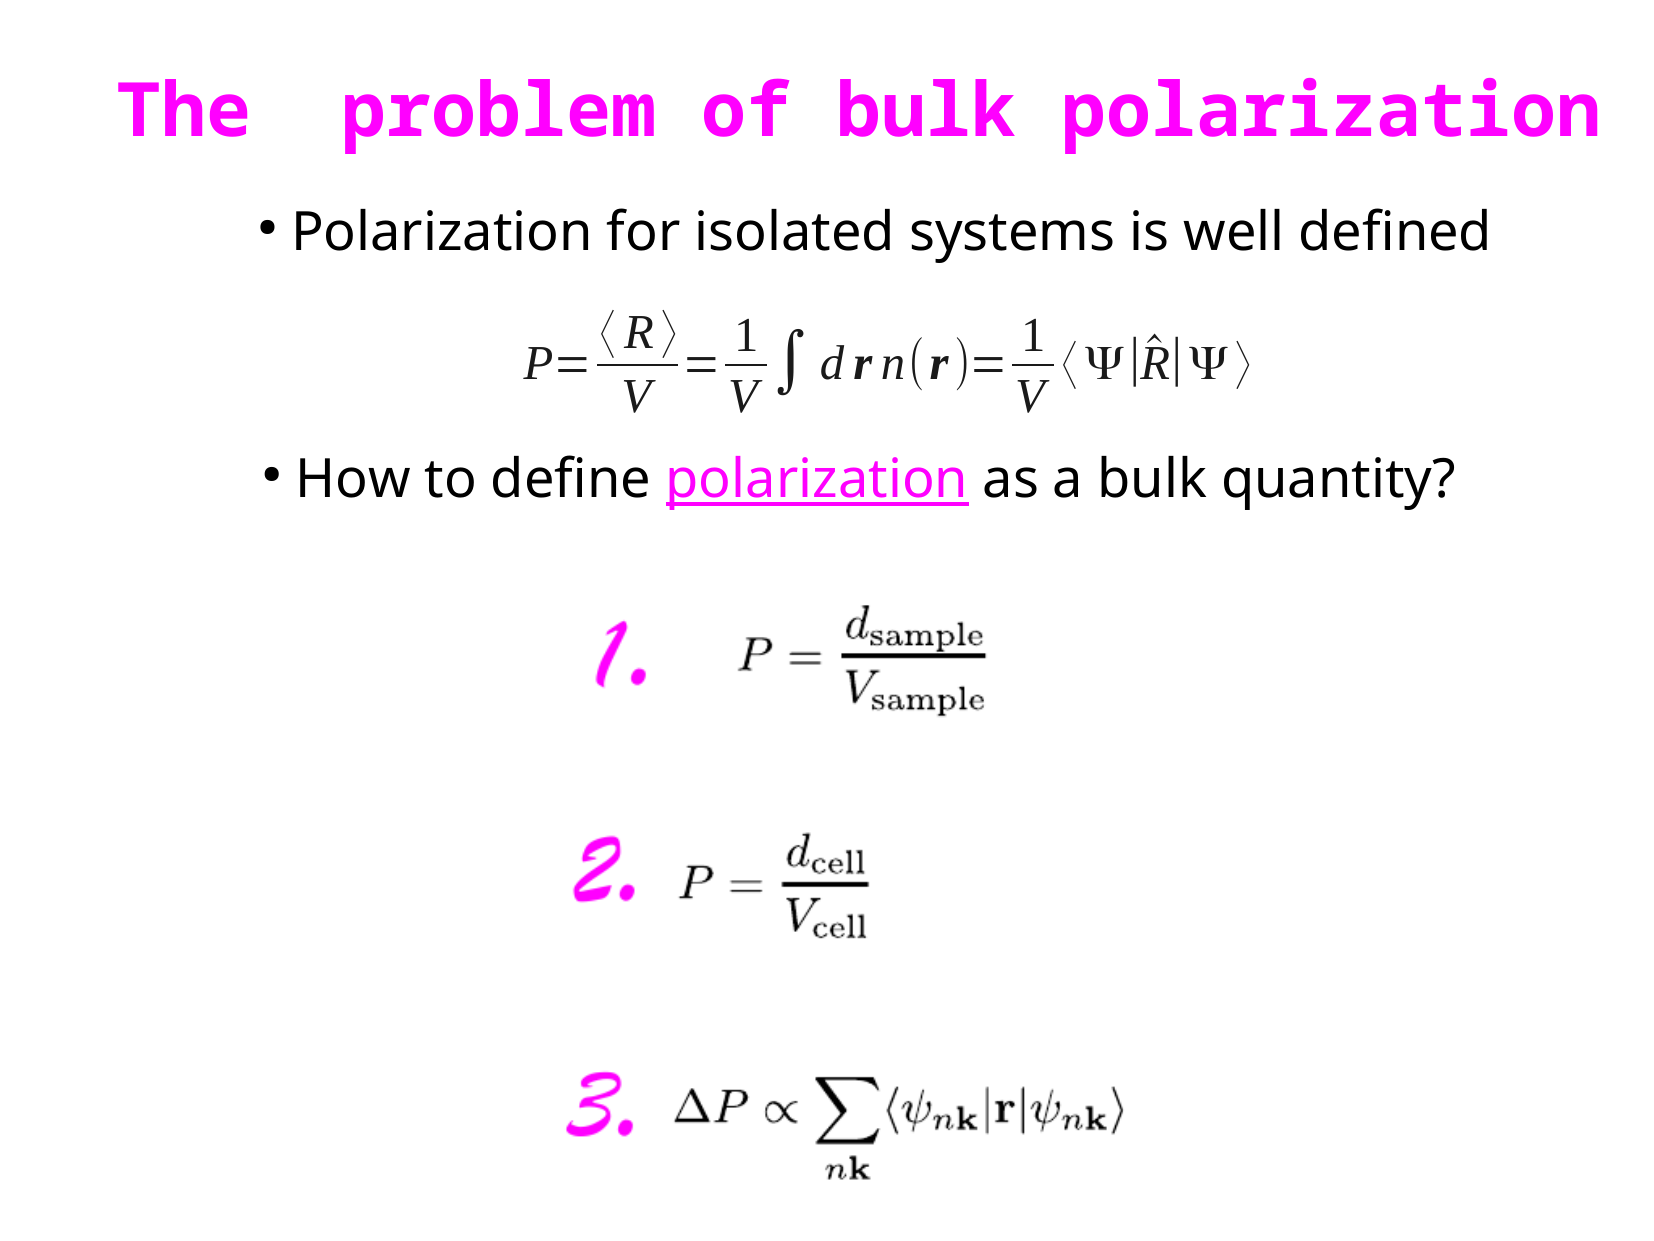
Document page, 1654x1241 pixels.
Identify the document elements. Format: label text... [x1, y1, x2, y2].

picture [507, 572, 1170, 1207]
chart [508, 305, 1263, 424]
title The problem of bulk polarization [115, 12, 1604, 203]
text_box How to define polarization as a bulk quantity? [247, 436, 1454, 525]
text_box Polarization for isolated systems is well defined [243, 188, 1468, 277]
